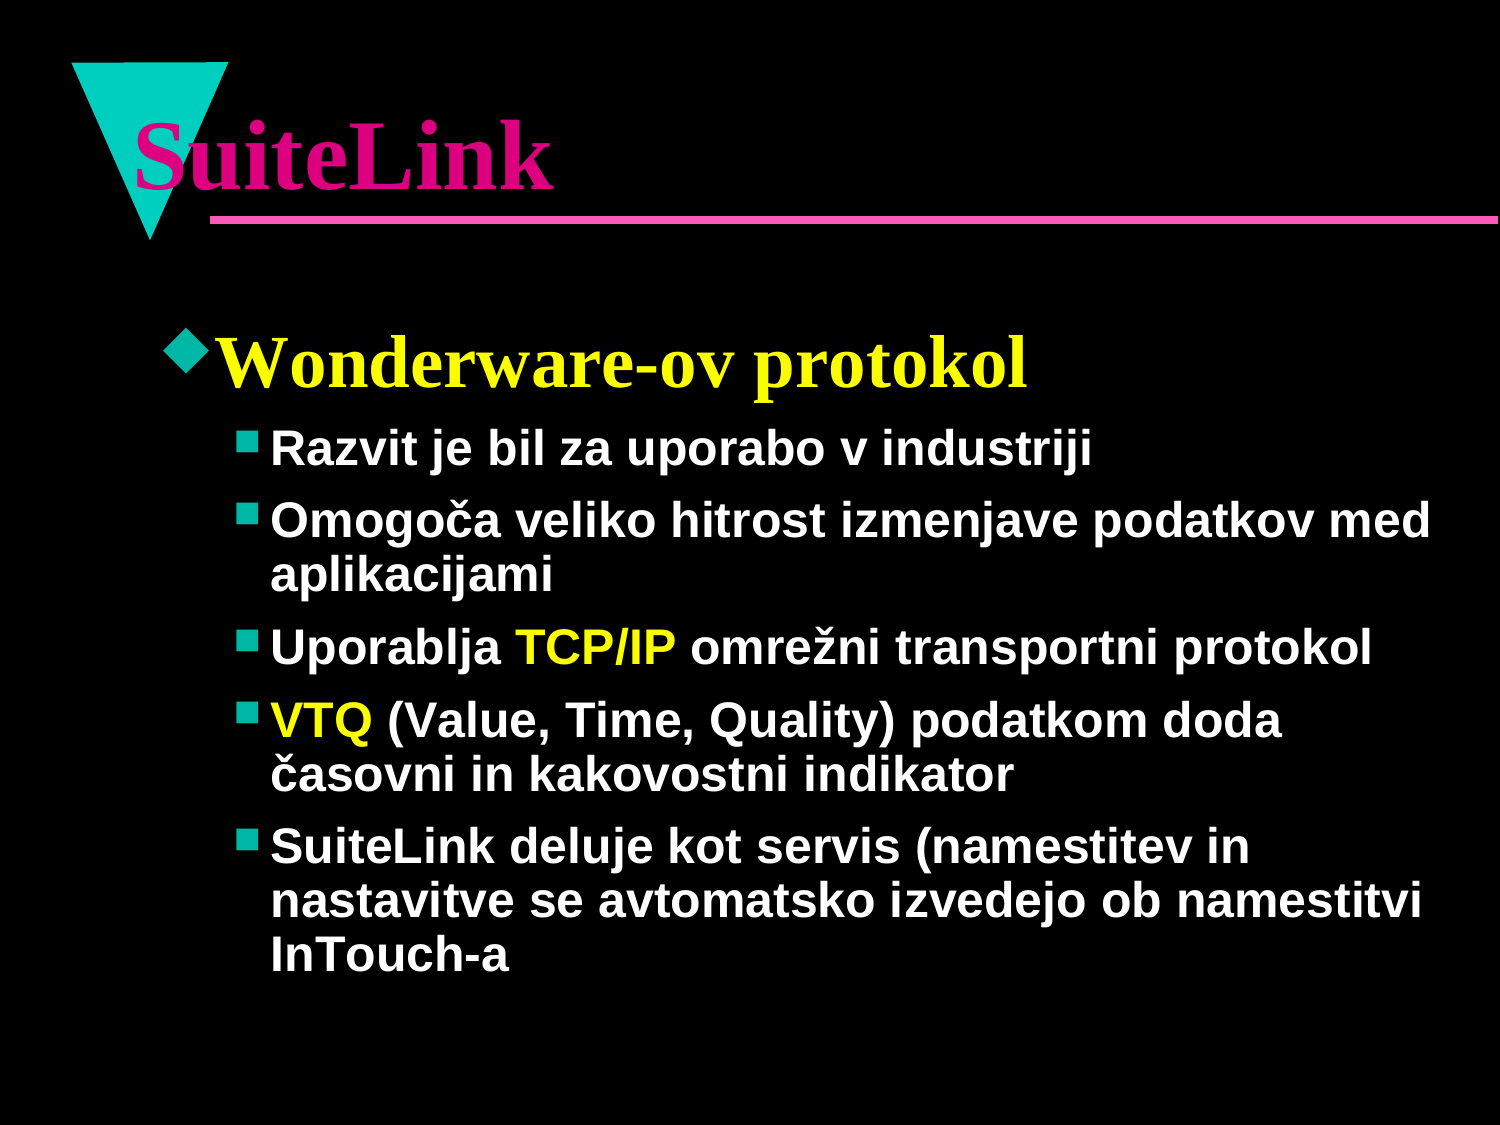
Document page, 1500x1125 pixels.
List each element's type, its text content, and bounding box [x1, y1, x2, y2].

list Wonderware-ov protokol Razvit je bil za uporabo v industriji Omogoča veliko hitrost izmenjave podatkov med aplikacijami Uporablja TCP/IP omrežni transportni protokol VTQ (Value, Time, Quality) podatkom doda časovni in kakovostni indikator SuiteLink deluje kot servis (namestitev in nastavitve se avtomatsko izvedejo ob namestitvi InTouch-a [143, 314, 1476, 1125]
title SuiteLink [117, 63, 1500, 251]
